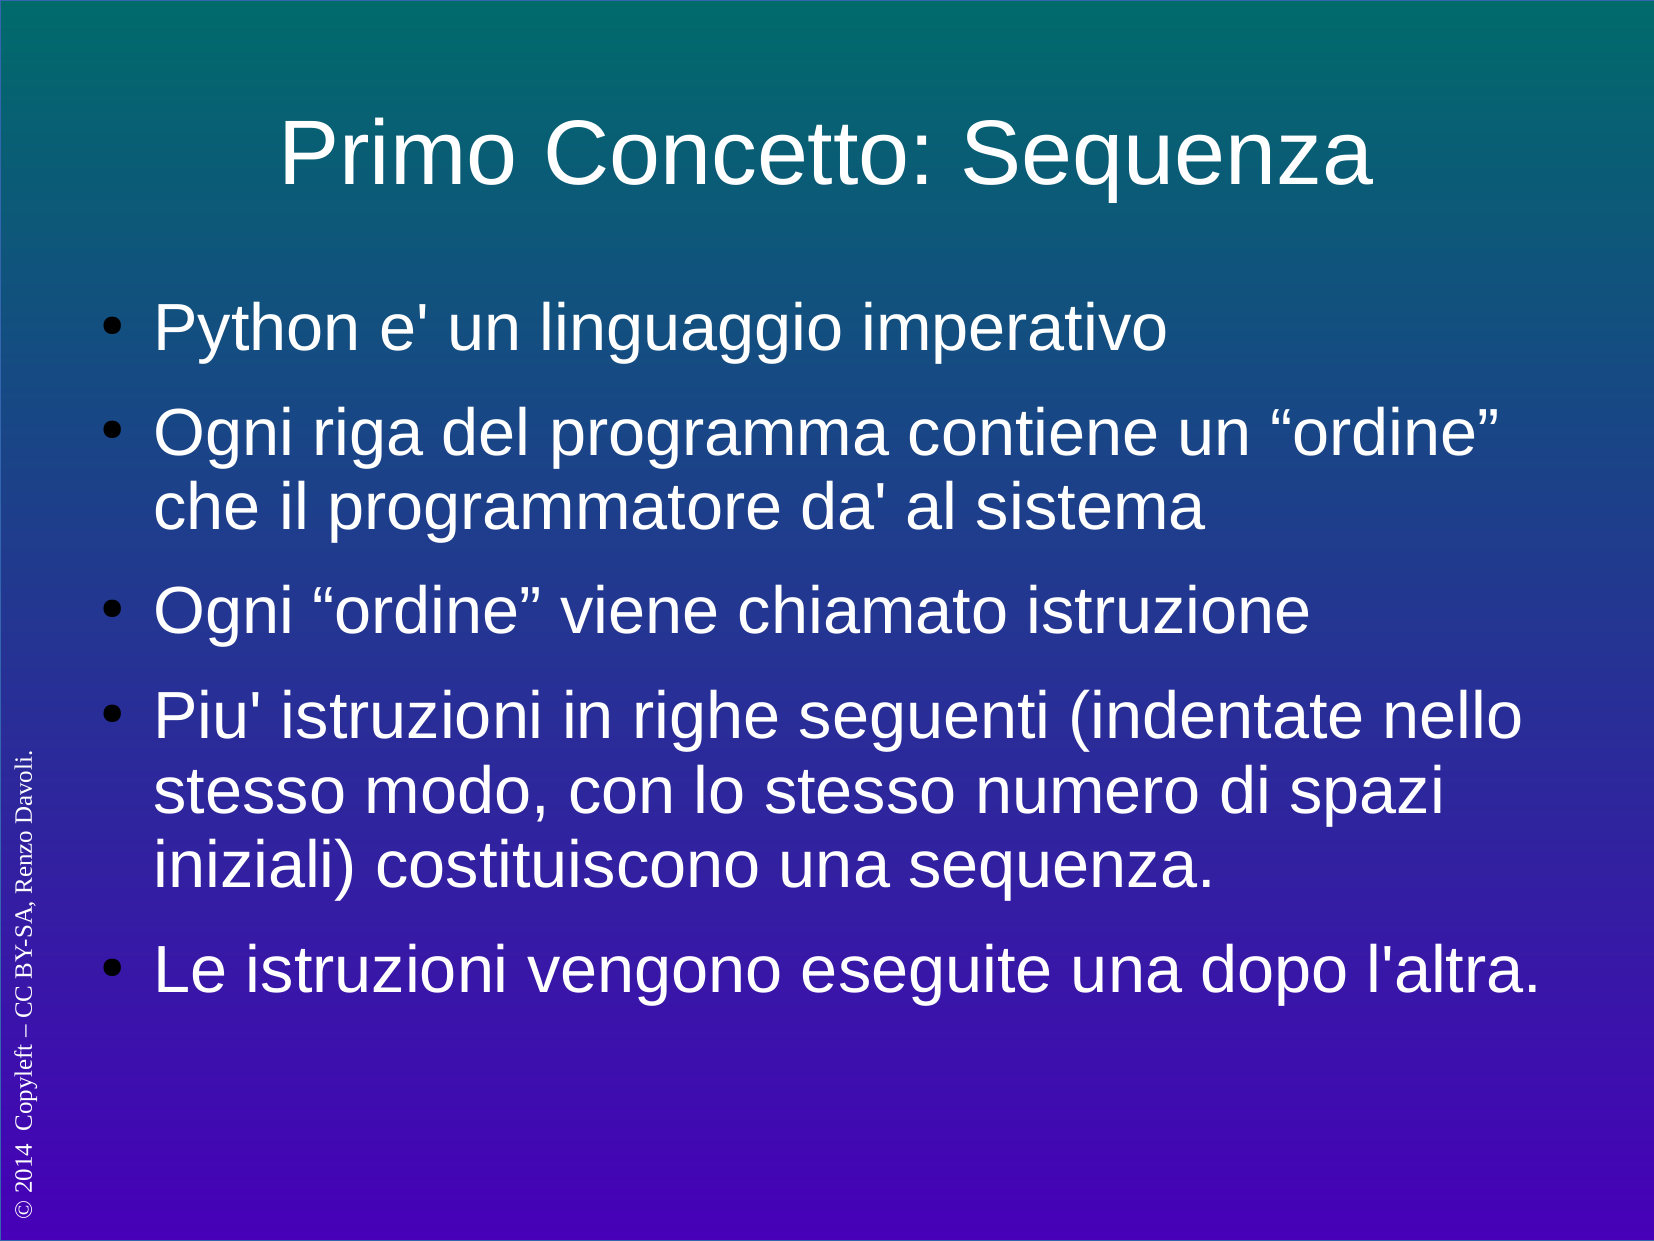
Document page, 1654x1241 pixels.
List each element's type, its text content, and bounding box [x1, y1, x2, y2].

list Python e' un linguaggio imperativo Ogni riga del programma contiene un “ordine” che il programmatore da' al sistema Ogni “ordine” viene chiamato istruzione Piu' istruzioni in righe seguenti (indentate nello stesso modo, con lo stesso numero di spazi iniziali) costituiscono una sequenza. Le istruzioni vengono eseguite una dopo l'altra. [82, 290, 1571, 1010]
title Primo Concetto: Sequenza [82, 49, 1571, 257]
